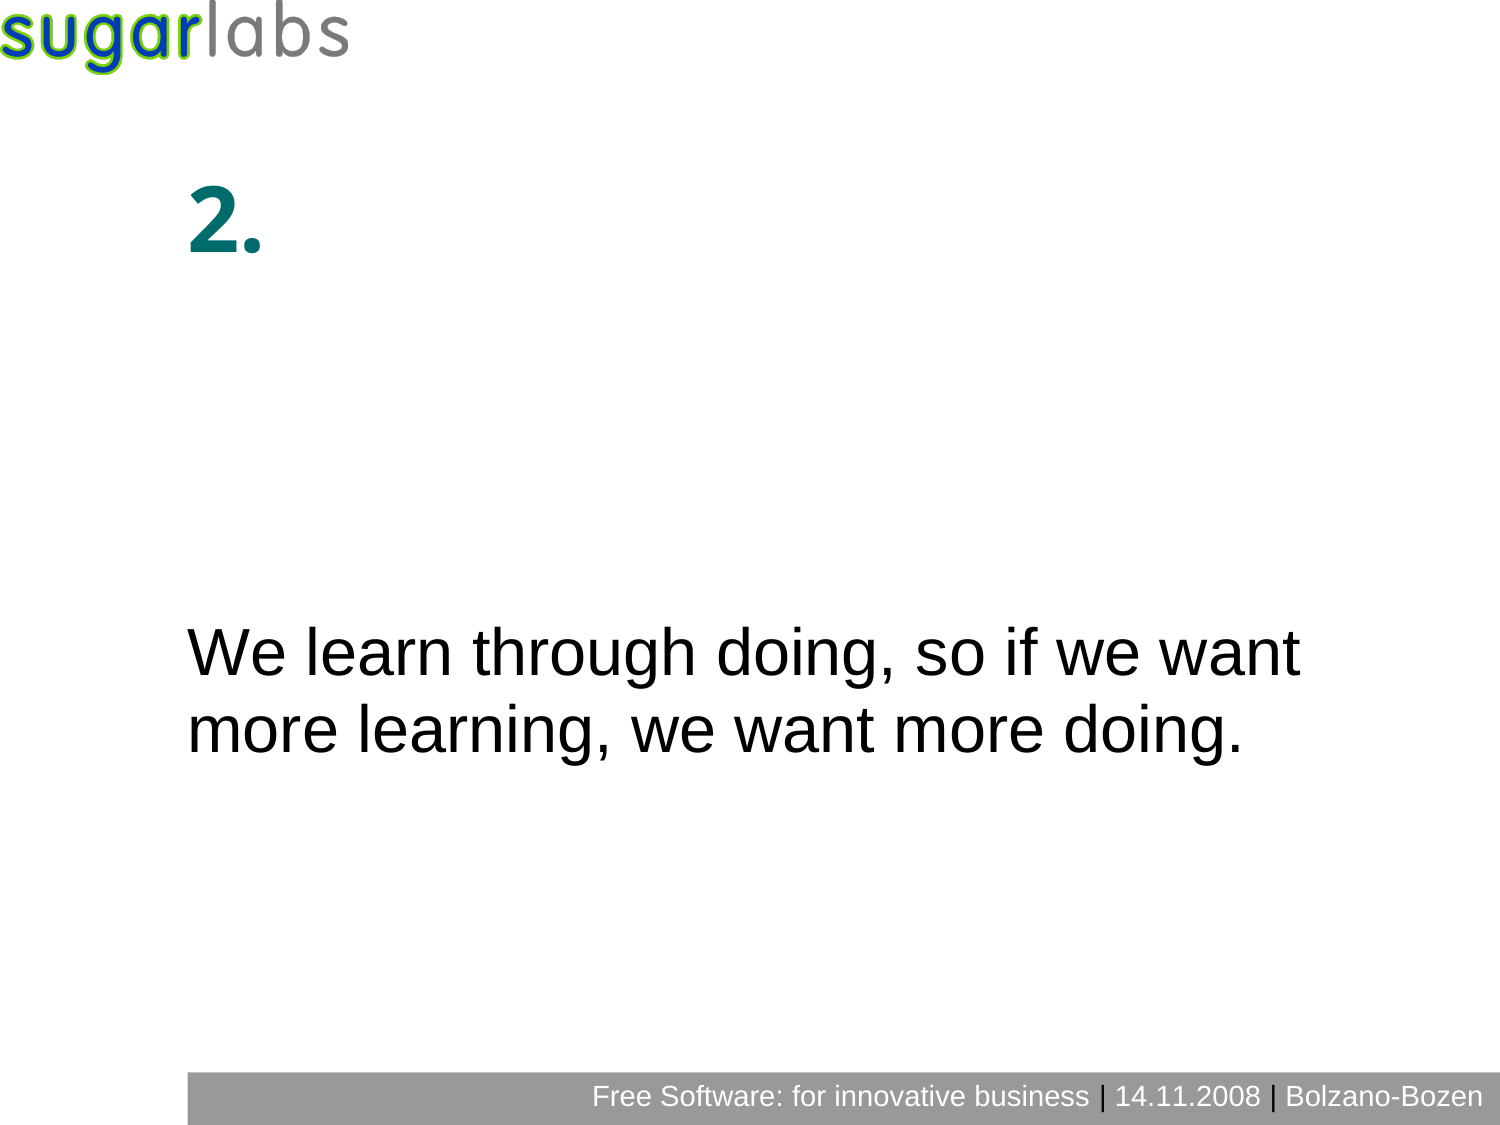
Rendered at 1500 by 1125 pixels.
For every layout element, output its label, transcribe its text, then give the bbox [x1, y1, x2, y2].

picture [0, 0, 348, 75]
title 2. [187, 82, 1500, 331]
subtitle We learn through doing, so if we want more learning, we want more doing. [187, 344, 1425, 1035]
